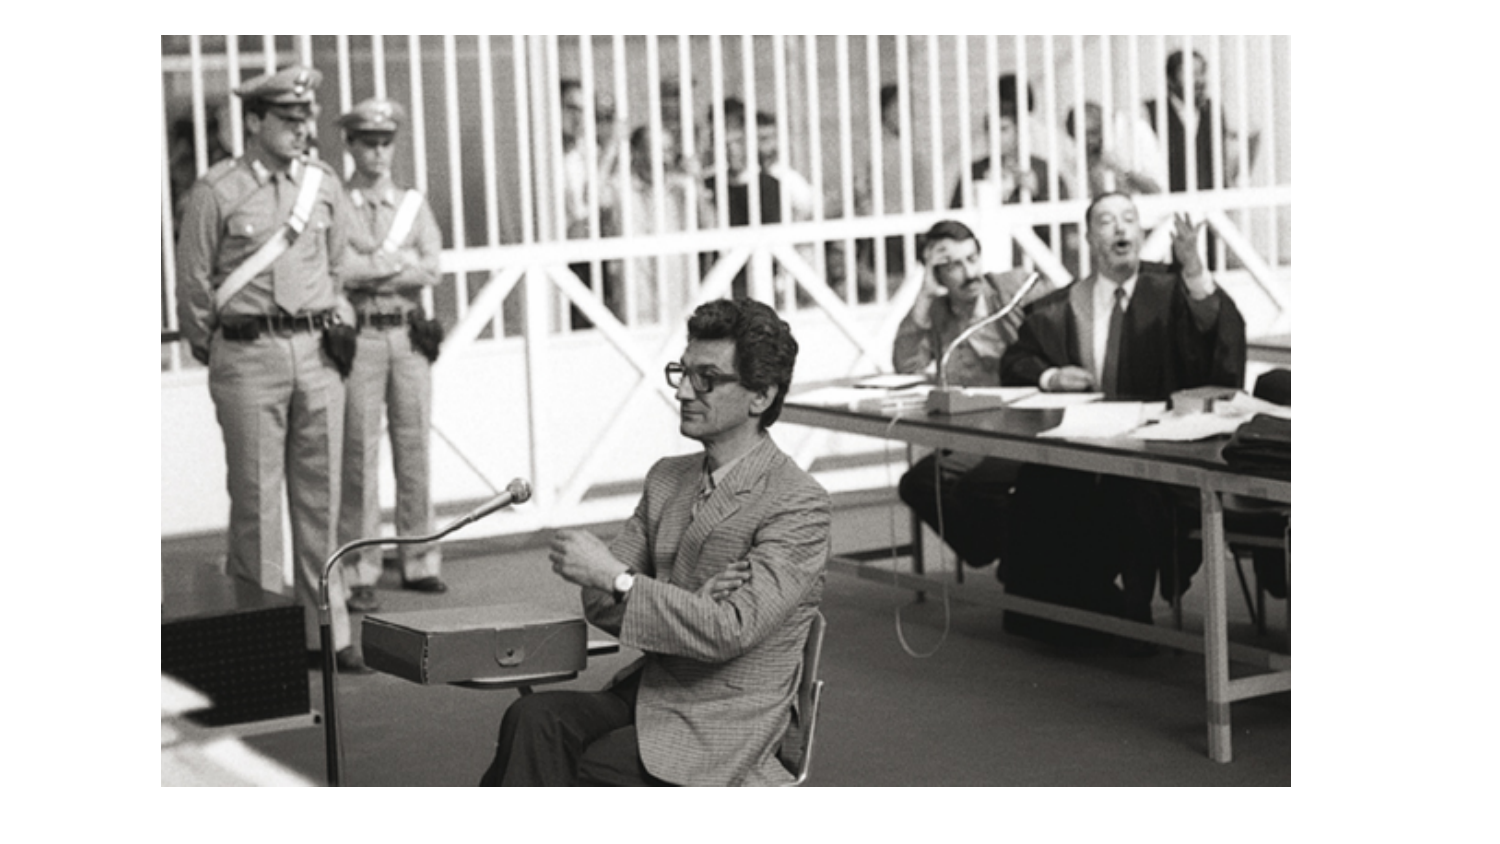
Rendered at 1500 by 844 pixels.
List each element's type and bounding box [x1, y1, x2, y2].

picture [161, 35, 1291, 787]
